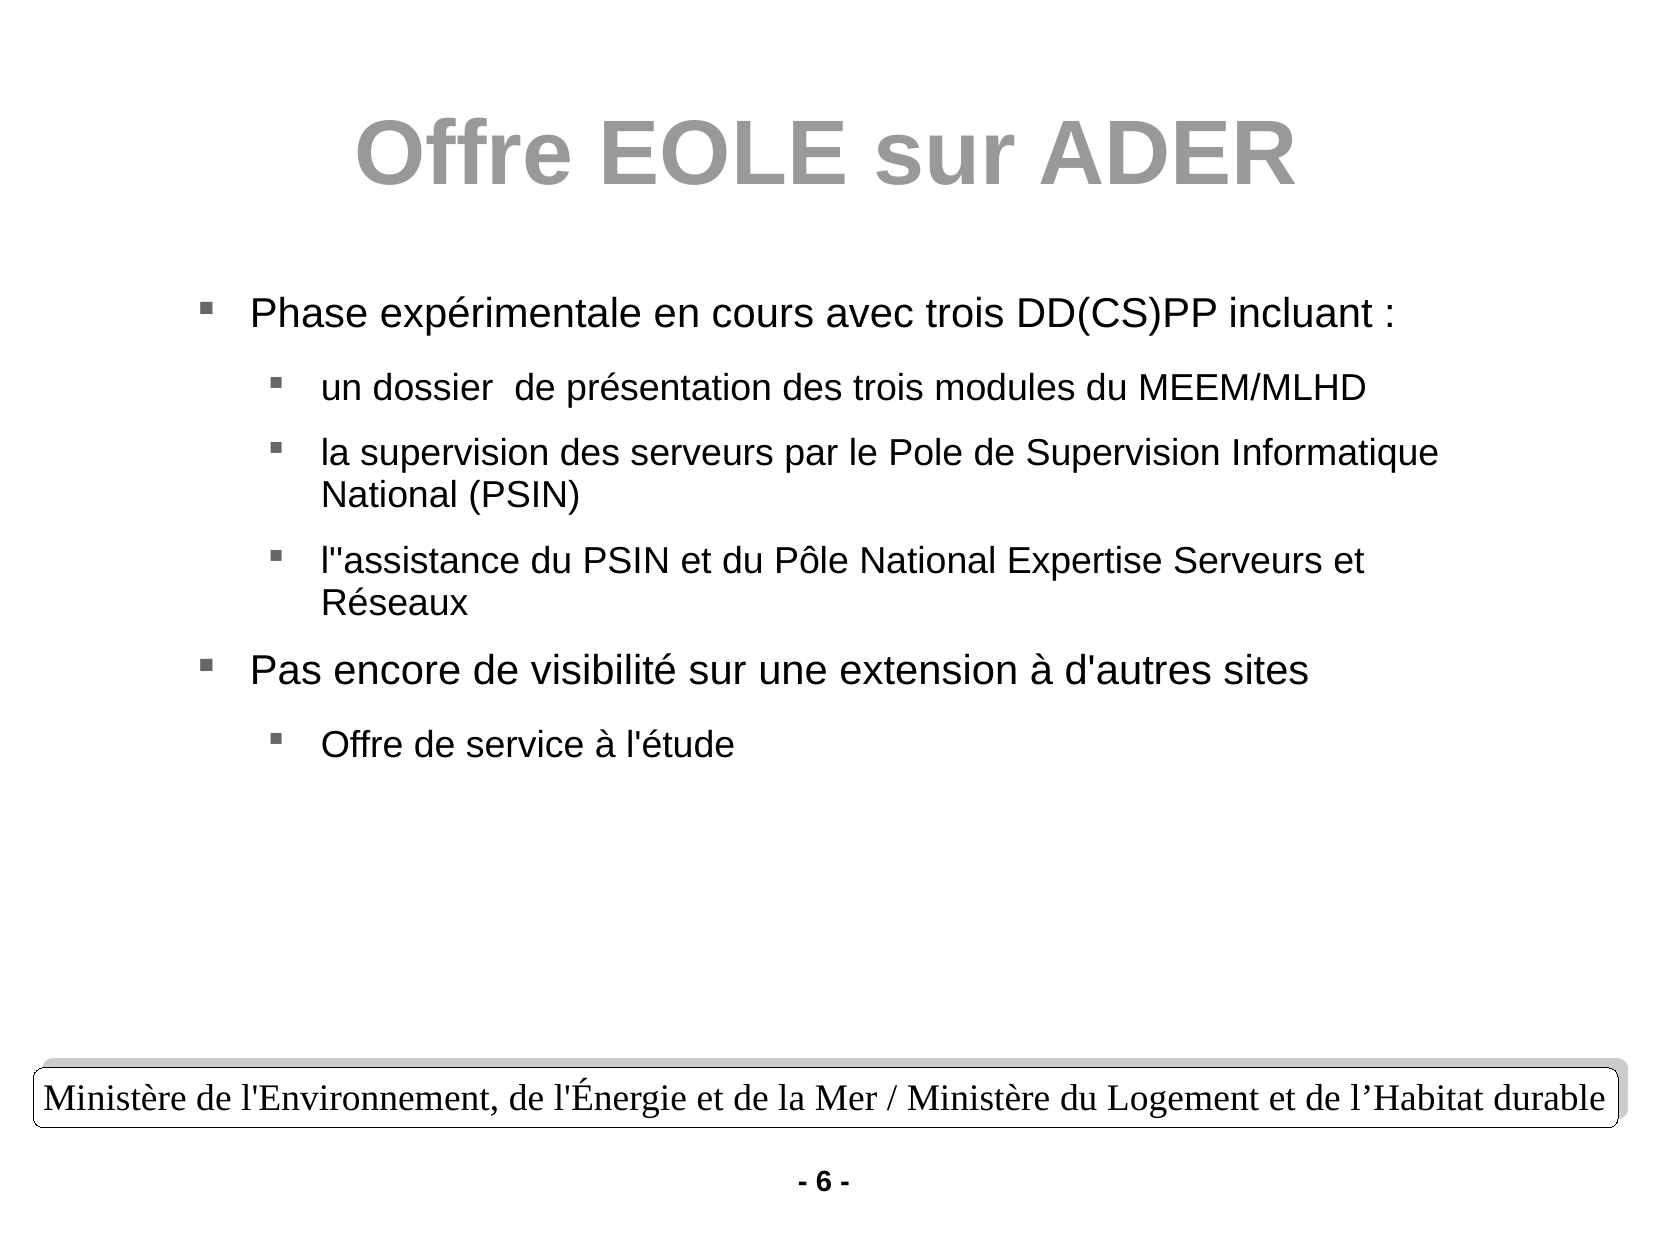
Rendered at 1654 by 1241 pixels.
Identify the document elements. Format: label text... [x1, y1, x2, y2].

title Offre EOLE sur ADER [82, 49, 1571, 257]
list Phase expérimentale en cours avec trois DD(CS)PP incluant : un dossier de présentation des trois modules du MEEM/MLHD la supervision des serveurs par le Pole de Supervision Informatique National (PSIN) l''assistance du PSIN et du Pôle National Expertise Serveurs et Réseaux Pas encore de visibilité sur une extension à d'autres sites Offre de service à l'étude [179, 290, 1509, 1010]
